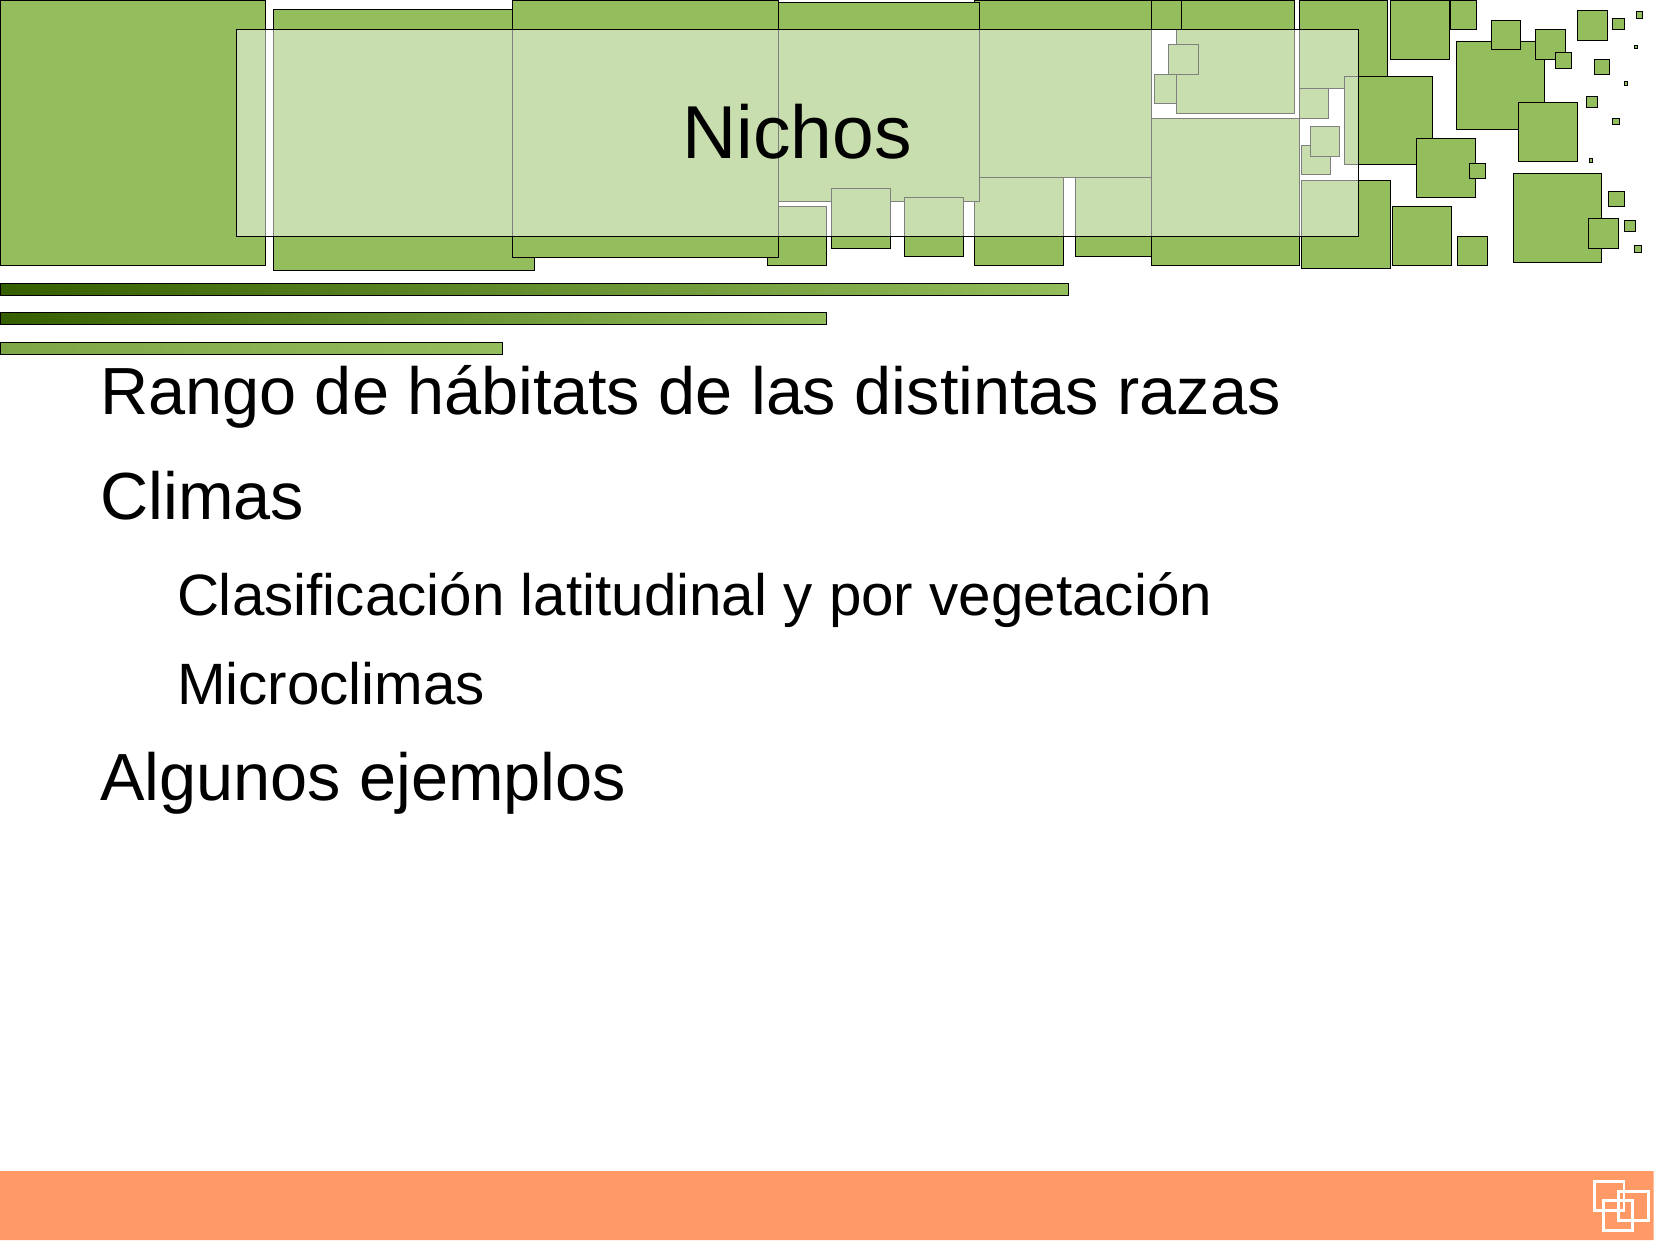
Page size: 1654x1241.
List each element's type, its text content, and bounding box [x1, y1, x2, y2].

list Rango de hábitats de las distintas razas Climas Clasificación latitudinal y por vegetación Microclimas Algunos ejemplos [82, 354, 1571, 1094]
title Nichos [265, 36, 1329, 230]
